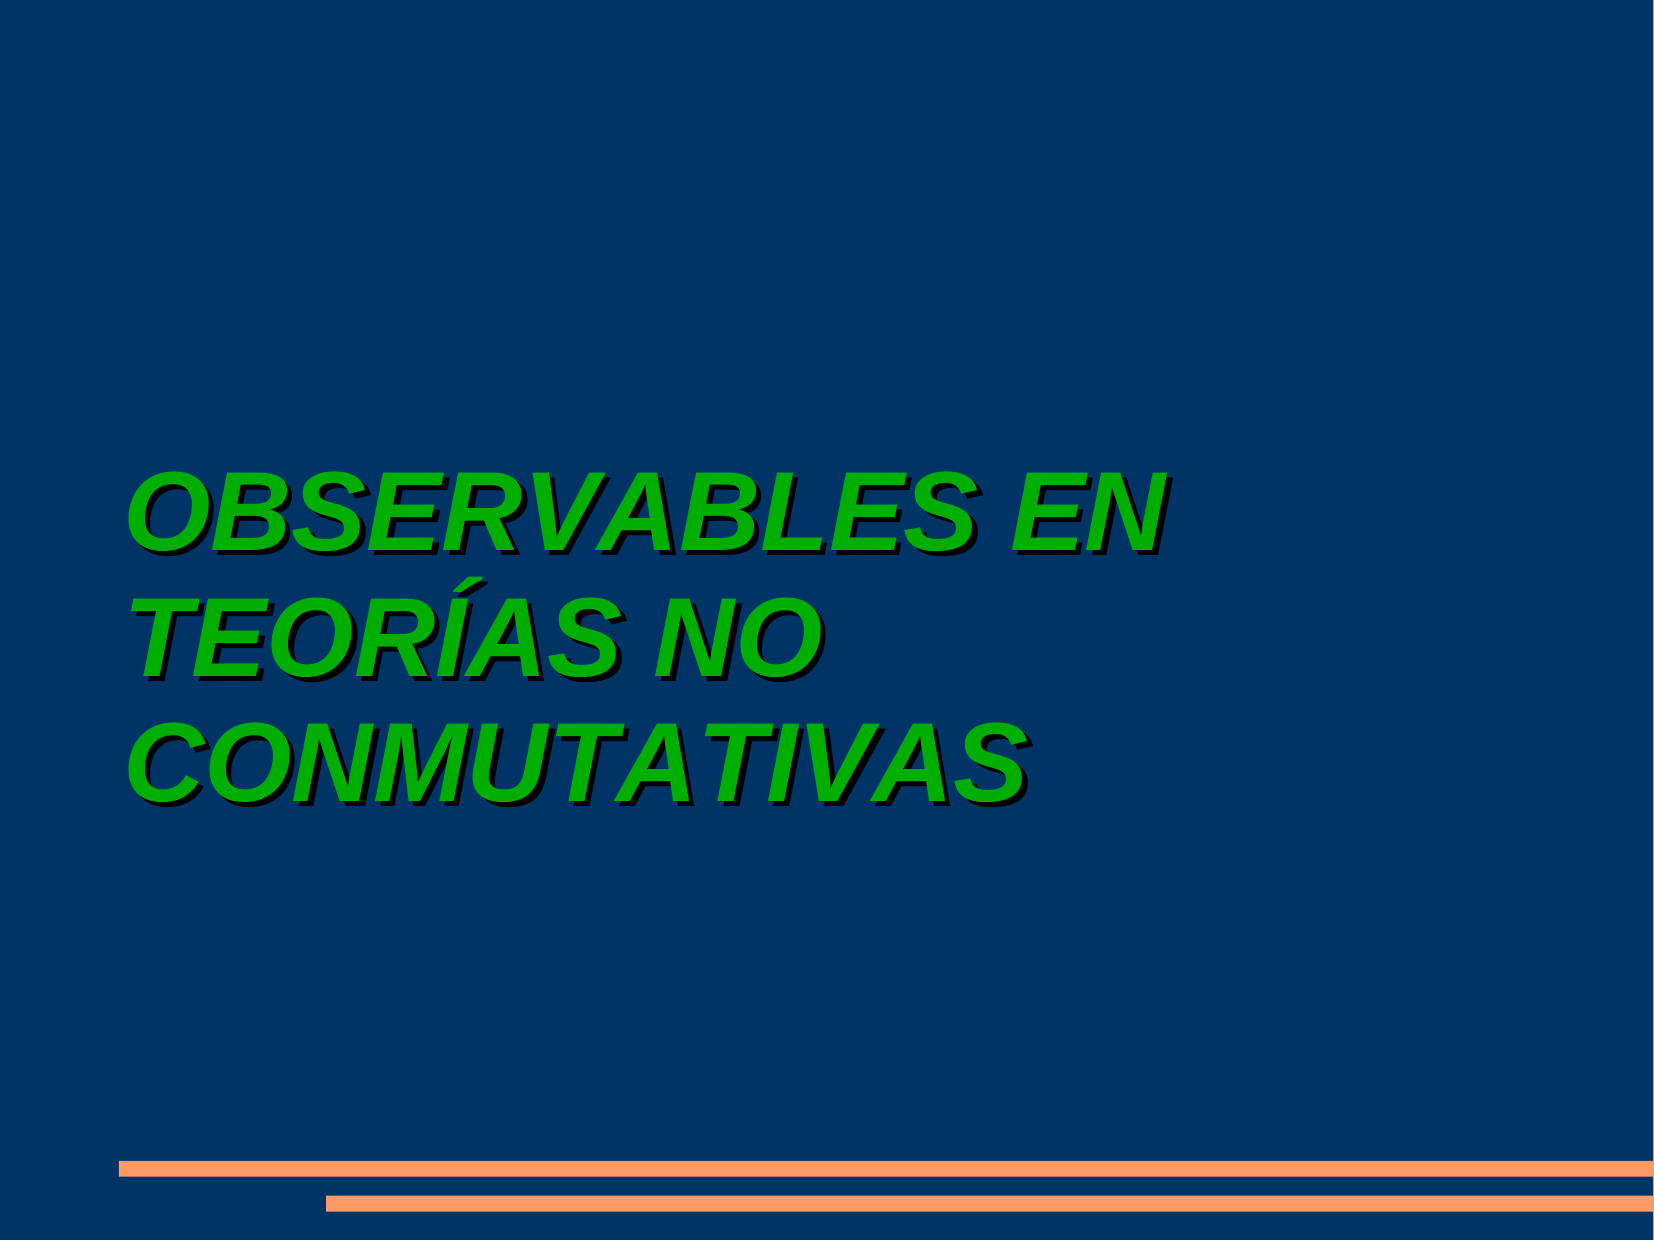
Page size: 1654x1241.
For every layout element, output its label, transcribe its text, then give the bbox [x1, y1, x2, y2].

title OBSERVABLES EN TEORÍAS NO CONMUTATIVAS [123, 440, 1536, 834]
